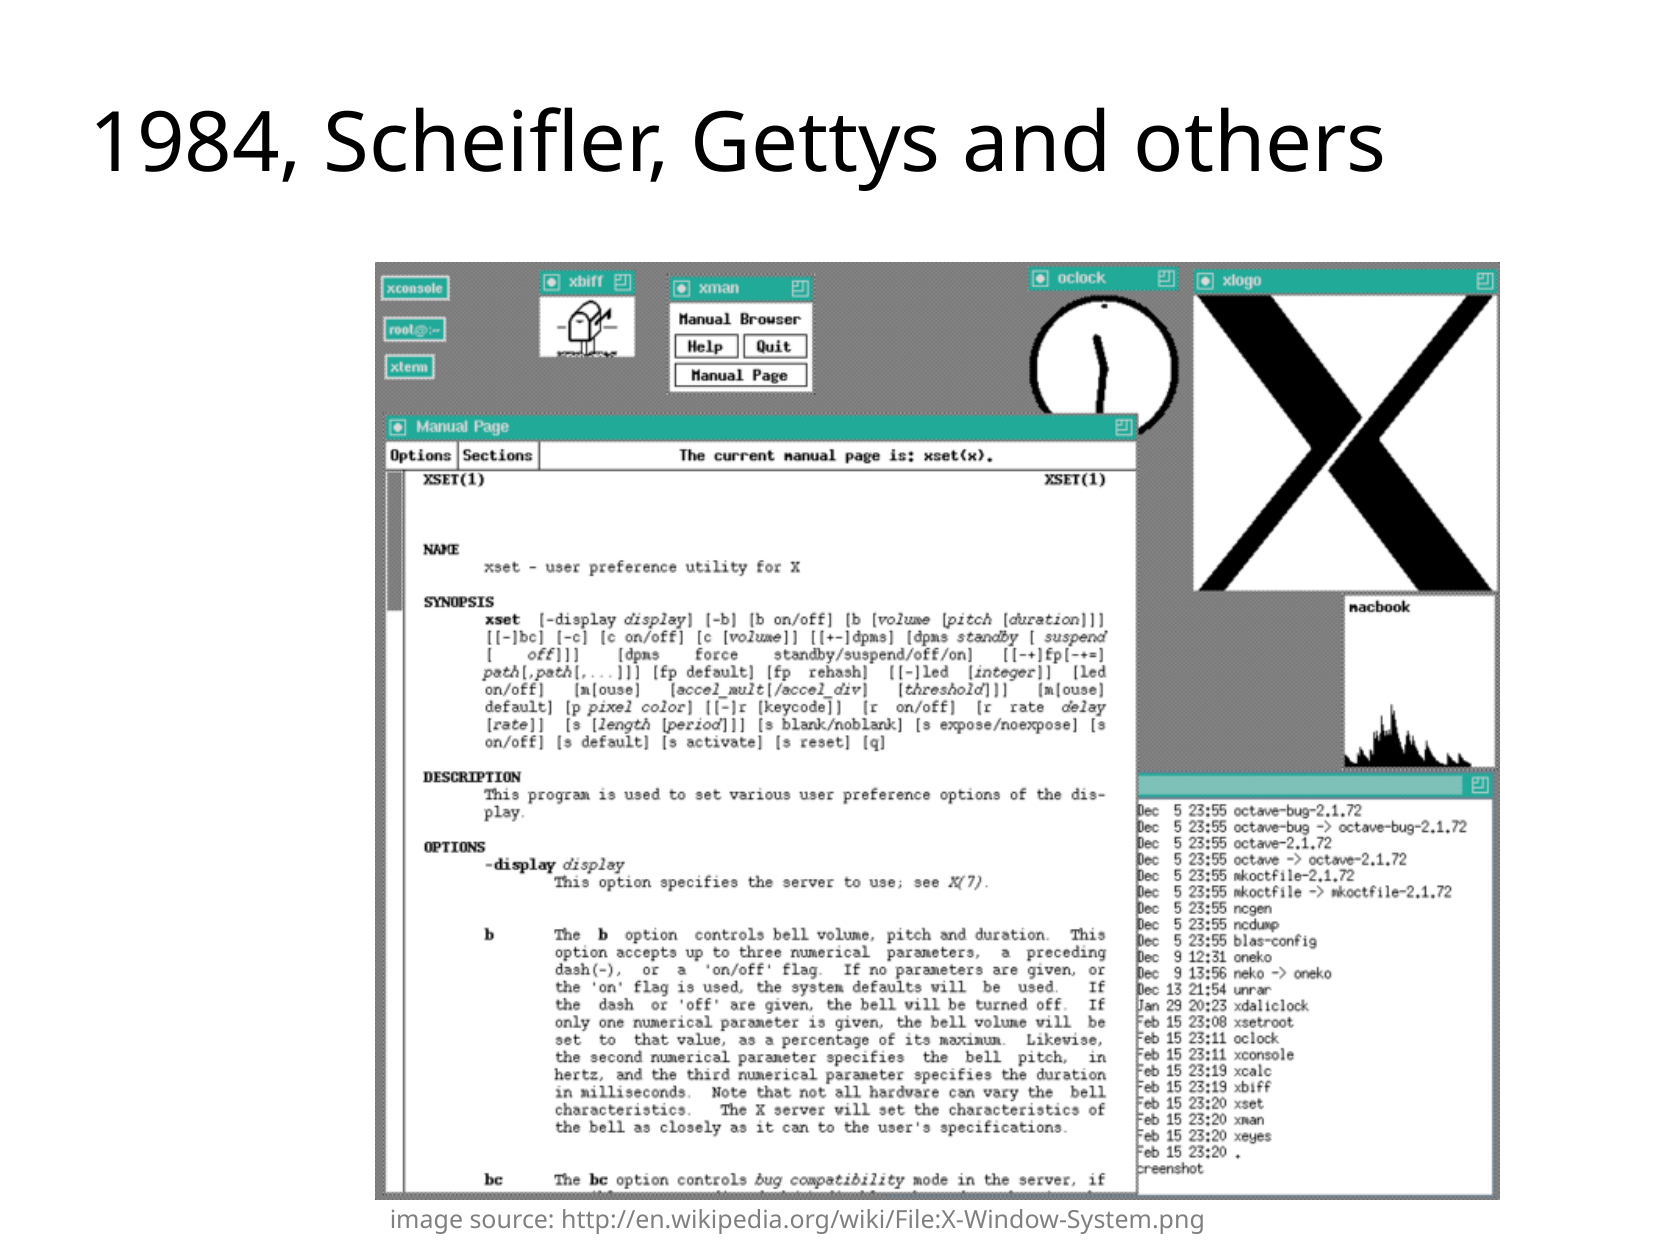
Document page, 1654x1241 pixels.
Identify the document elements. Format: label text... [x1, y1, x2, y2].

text_box image source: http://en.wikipedia.org/wiki/File:X-Window-System.png [375, 1194, 1295, 1241]
text_box 1984, Scheifler, Gettys and others [75, 75, 1576, 192]
picture [375, 262, 1500, 1201]
